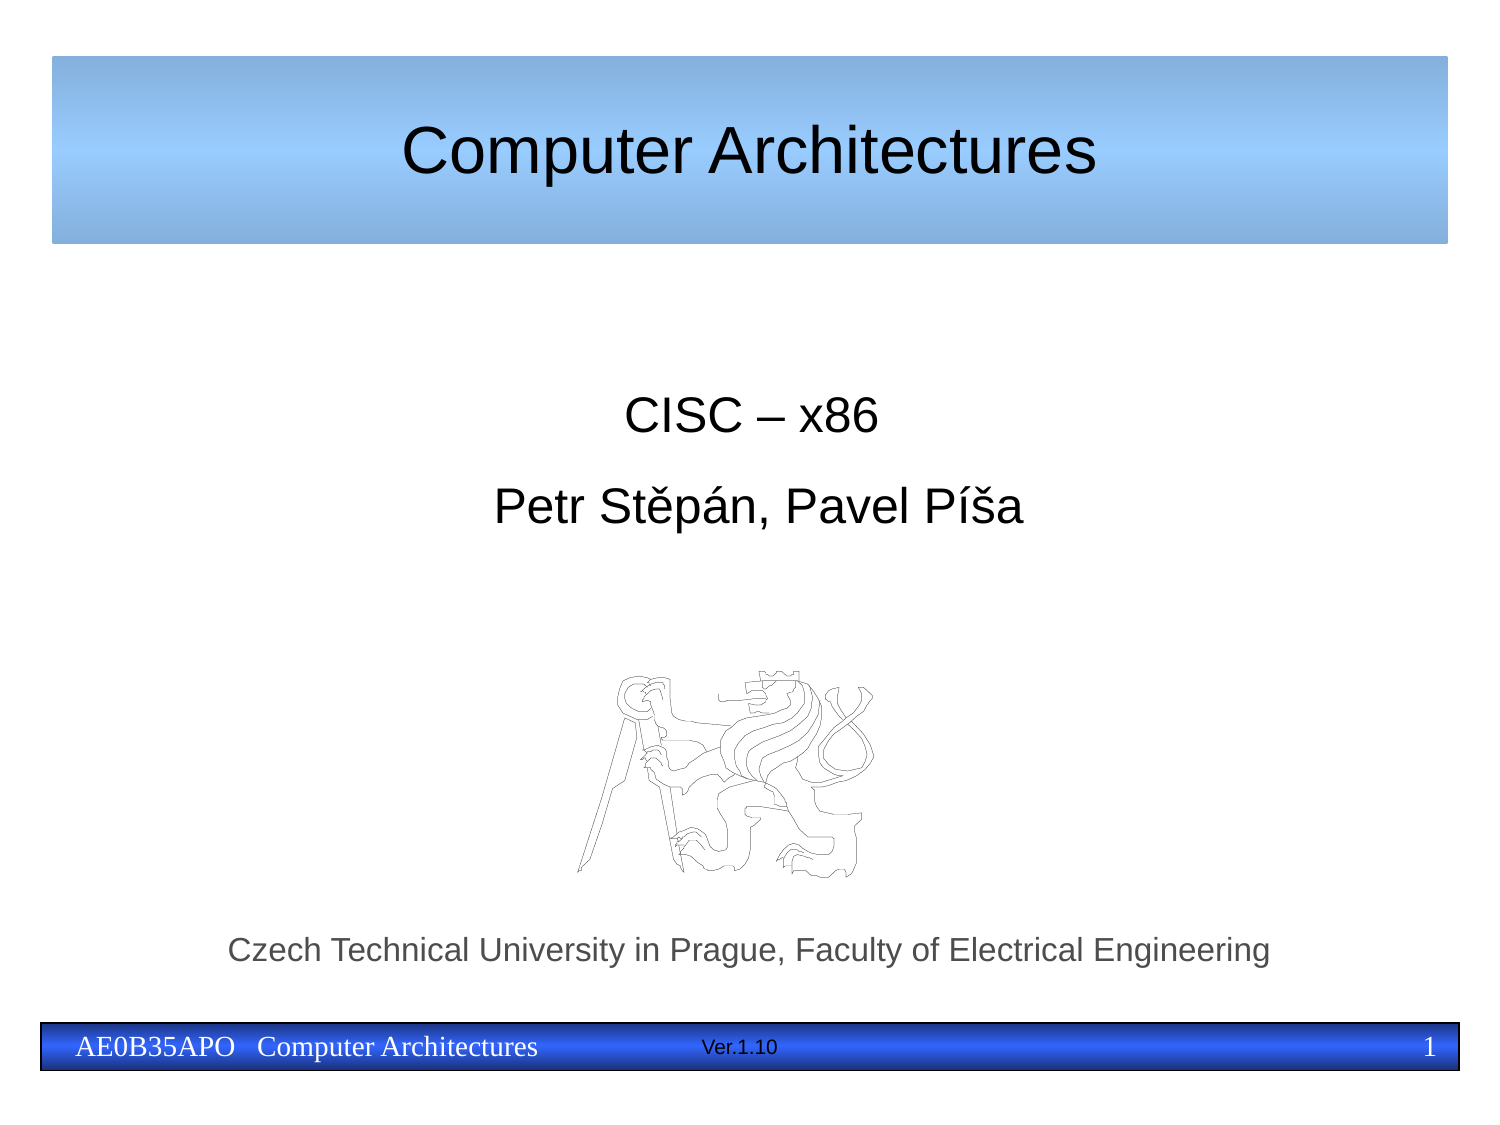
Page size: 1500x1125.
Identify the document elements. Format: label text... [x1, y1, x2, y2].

text_box Czech Technical University in Prague, Faculty of Electrical Engineering [199, 920, 1301, 977]
chart [574, 668, 879, 884]
title Computer Architectures [52, 56, 1448, 244]
text_box Ver.1.10 [686, 1028, 805, 1065]
text_box CISC – x86 Petr Stěpán, Pavel Píša [53, 374, 1447, 542]
